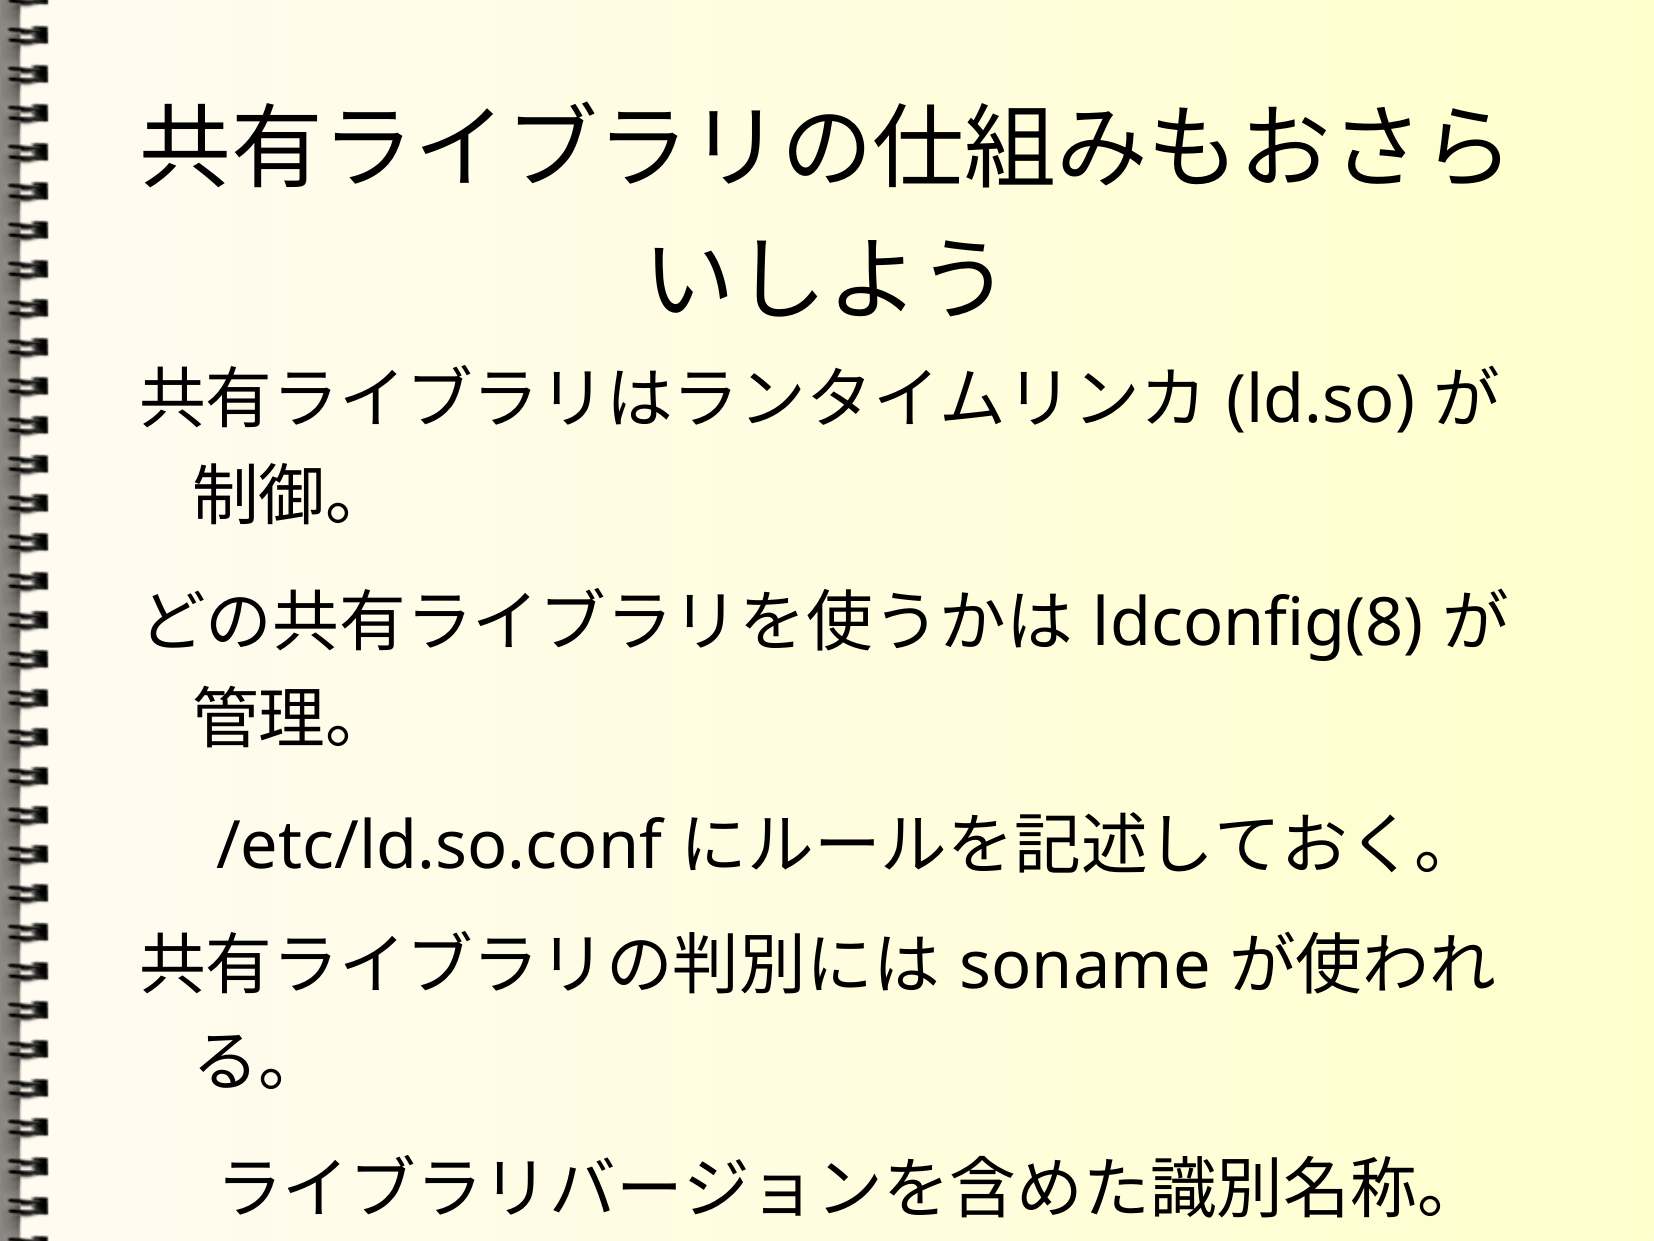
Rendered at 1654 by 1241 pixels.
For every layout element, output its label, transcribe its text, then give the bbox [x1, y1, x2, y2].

picture [0, 0, 1654, 1241]
title 共有ライブラリの仕組みもおさらいしよう [121, 102, 1534, 311]
list 共有ライブラリはランタイムリンカ(ld.so)が制御。 どの共有ライブラリを使うかはldconfig(8)が管理。 /etc/ld.so.confにルールを記述しておく。 共有ライブラリの判別にはsonameが使われる。 ライブラリバージョンを含めた識別名称。 もっと詳しく知りたい人はJF(↓)を読もう。 http://www.linux.or.jp/JF/JFdocs/ Program-Library-HOWTO/ [121, 344, 1534, 1127]
